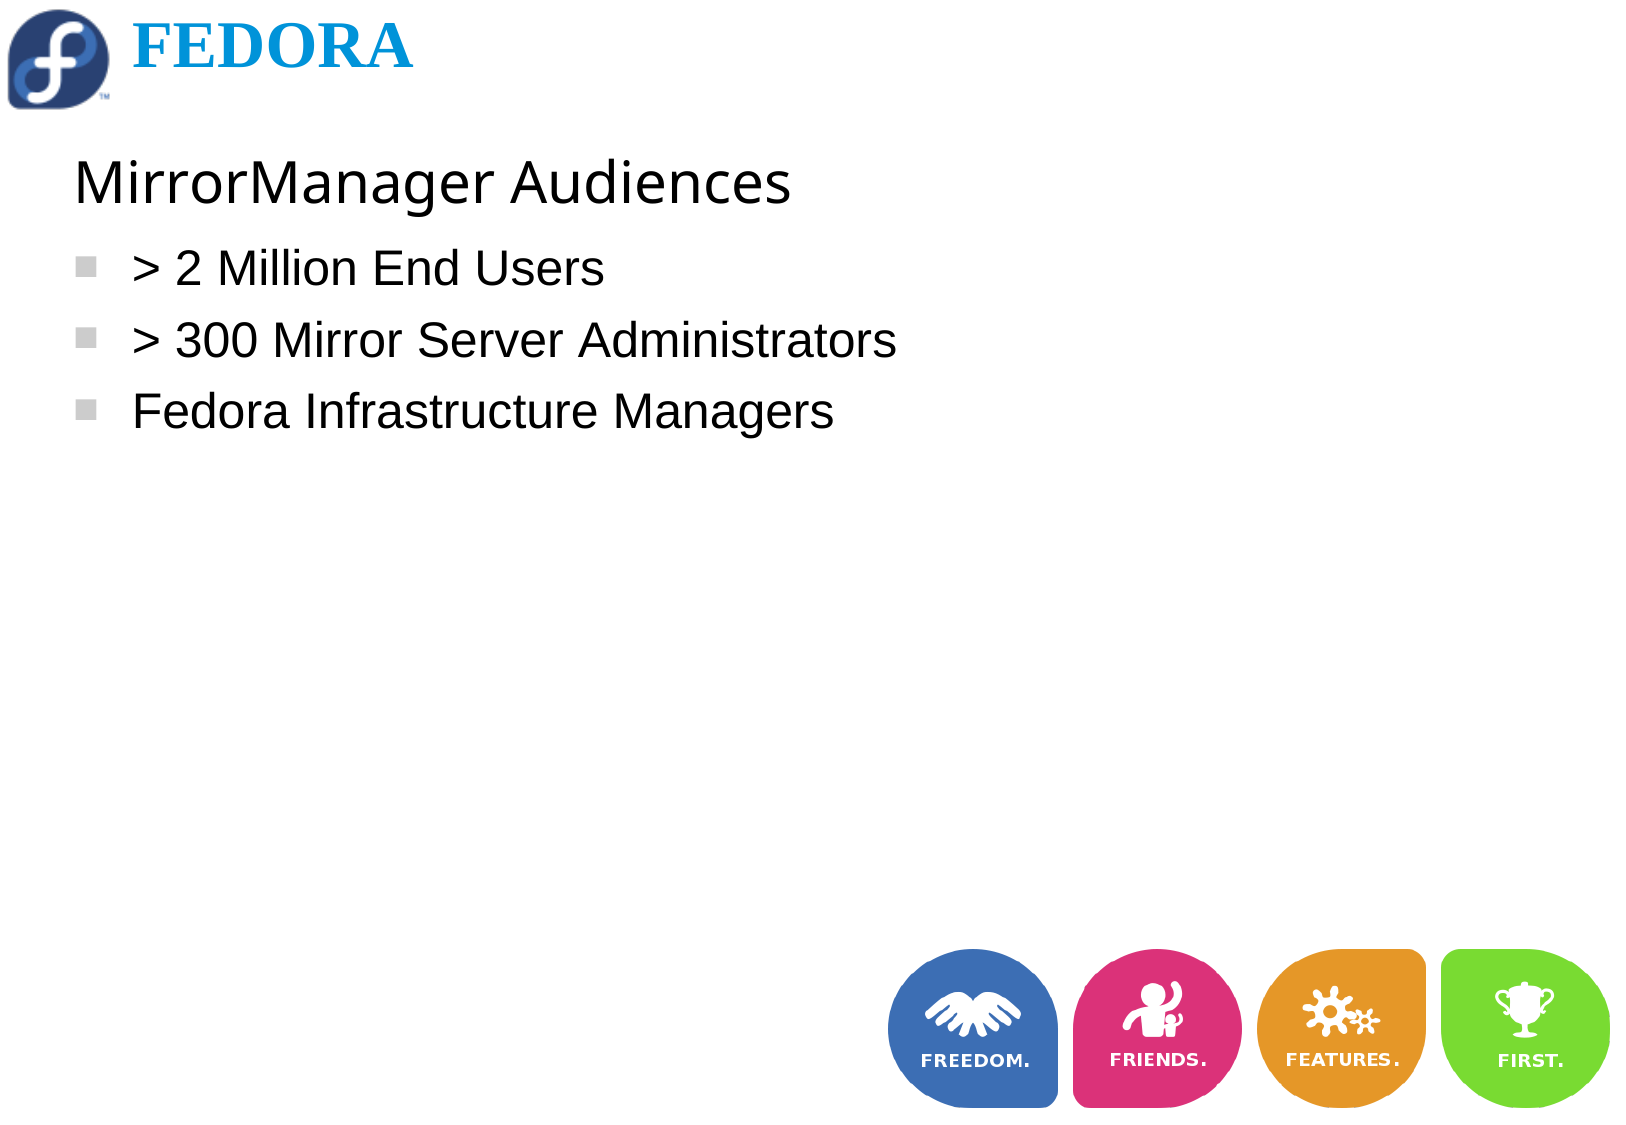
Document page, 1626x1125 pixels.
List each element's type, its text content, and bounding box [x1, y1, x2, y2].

picture [5, 5, 113, 113]
list > 2 Million End Users > 300 Mirror Server Administrators Fedora Infrastructure Managers [75, 240, 1475, 976]
picture [888, 949, 1610, 1108]
title MirrorManager Audiences [73, 127, 1480, 235]
